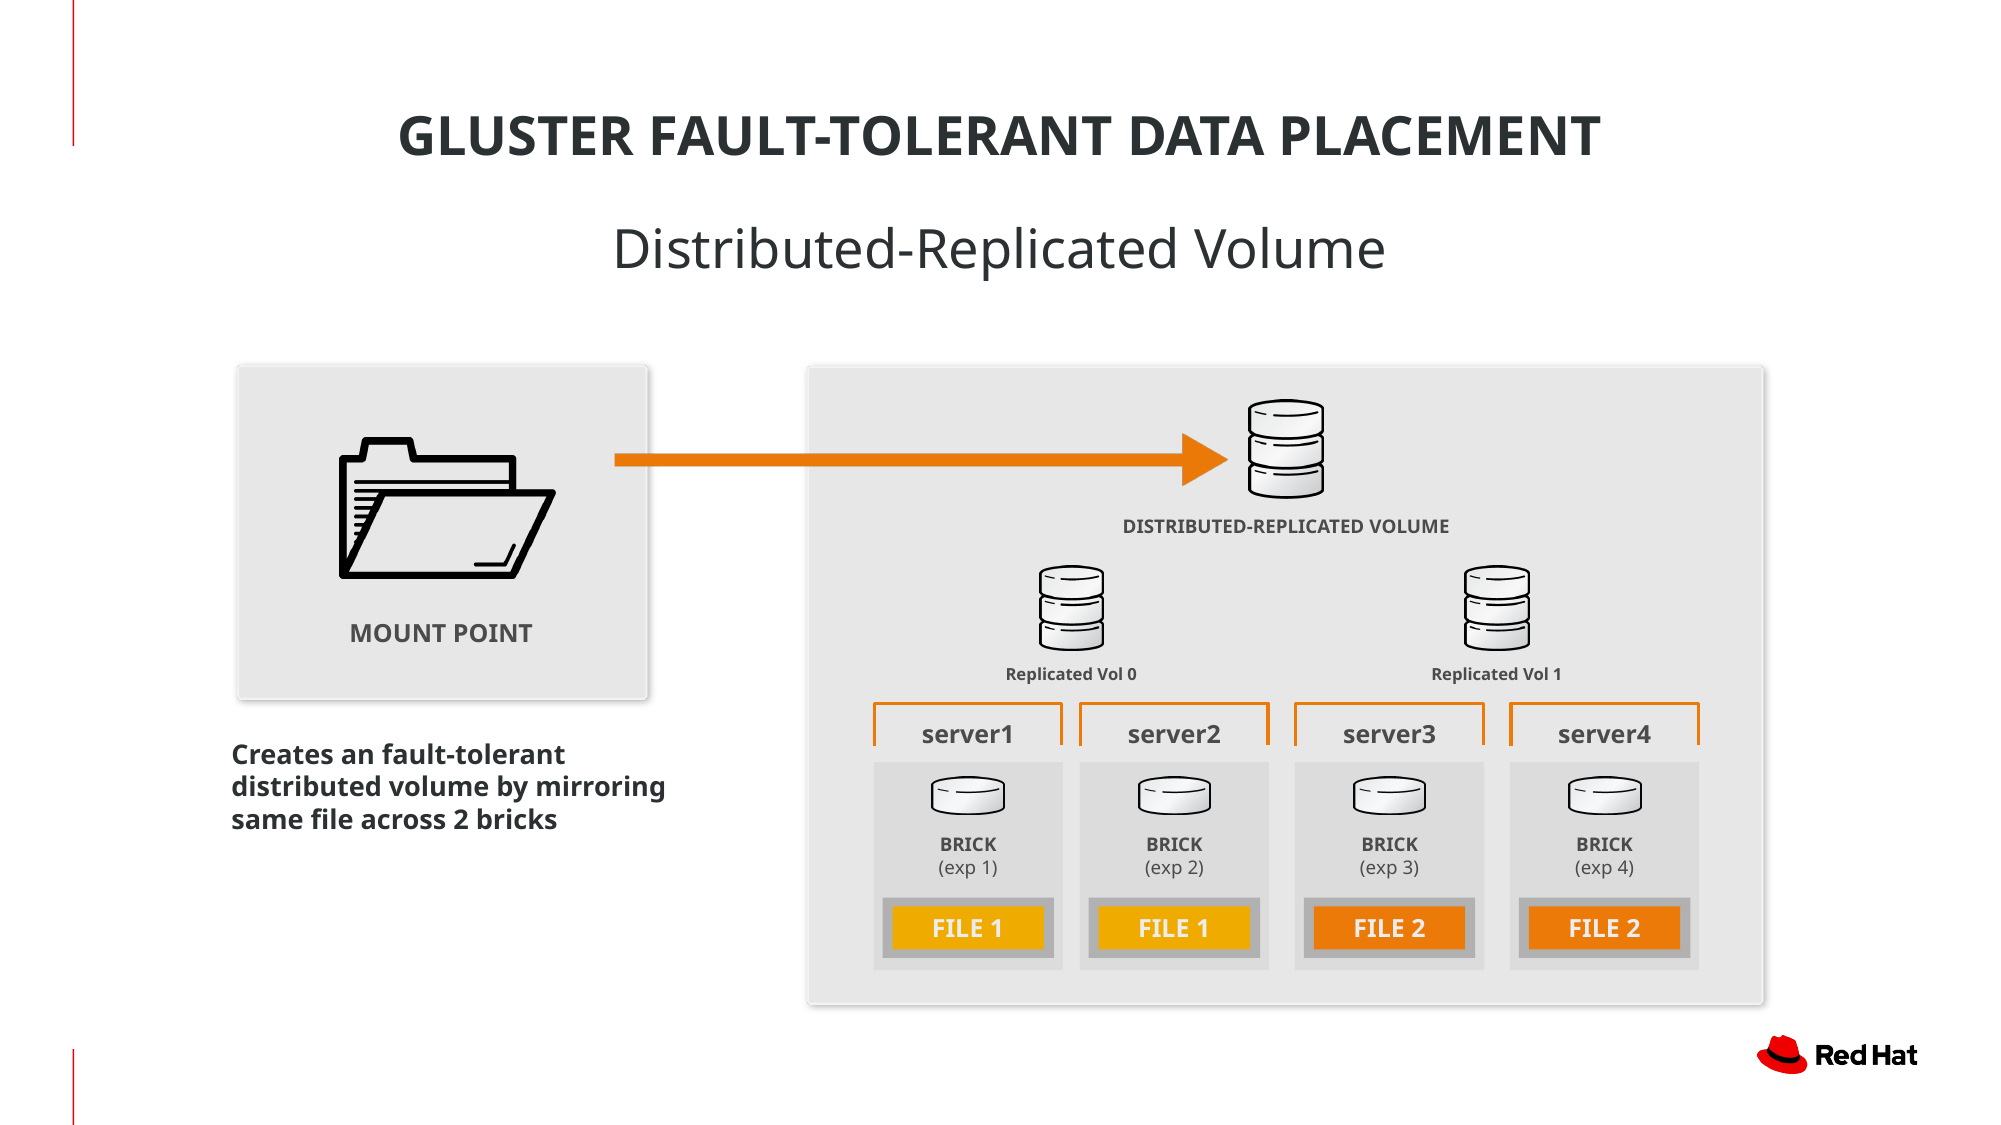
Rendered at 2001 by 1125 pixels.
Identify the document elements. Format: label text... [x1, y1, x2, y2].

text_box [873, 909, 1063, 971]
text_box MOUNT POINT [235, 602, 647, 685]
text_box server2 [1079, 713, 1270, 753]
text_box server4 [1510, 713, 1700, 753]
text_box BRICK (exp 1) [873, 802, 1063, 909]
text_box FILE 2 [1313, 909, 1466, 950]
text_box FILE 1 [1098, 909, 1251, 950]
text_box [1510, 909, 1700, 971]
title GLUSTER Fault-Tolerant DATA PLACEMENT [68, 85, 1932, 212]
text_box [1294, 762, 1485, 802]
text_box DISTRIBUTED-REPLICATED VOLUME [1027, 507, 1545, 546]
text_box BRICK (exp 3) [1294, 802, 1485, 909]
text_box [873, 762, 1063, 802]
text_box [1079, 762, 1269, 802]
text_box FILE 2 [1528, 909, 1681, 950]
text_box Replicated Vol 1 [1384, 654, 1610, 693]
text_box BRICK (exp 4) [1510, 802, 1700, 909]
list Distributed-Replicated Volume [351, 212, 1648, 295]
text_box BRICK (exp 2) [1079, 802, 1269, 909]
text_box FILE 1 [892, 909, 1044, 950]
text_box [1510, 762, 1700, 802]
picture [1757, 1035, 1918, 1074]
text_box [1294, 909, 1485, 971]
text_box Creates an fault-tolerant distributed volume by mirroring same file across 2 bricks [216, 722, 687, 938]
text_box server3 [1294, 713, 1485, 753]
text_box Replicated Vol 0 [958, 654, 1184, 693]
text_box [1079, 909, 1269, 971]
text_box server1 [873, 713, 1063, 753]
picture [228, 356, 1776, 1017]
